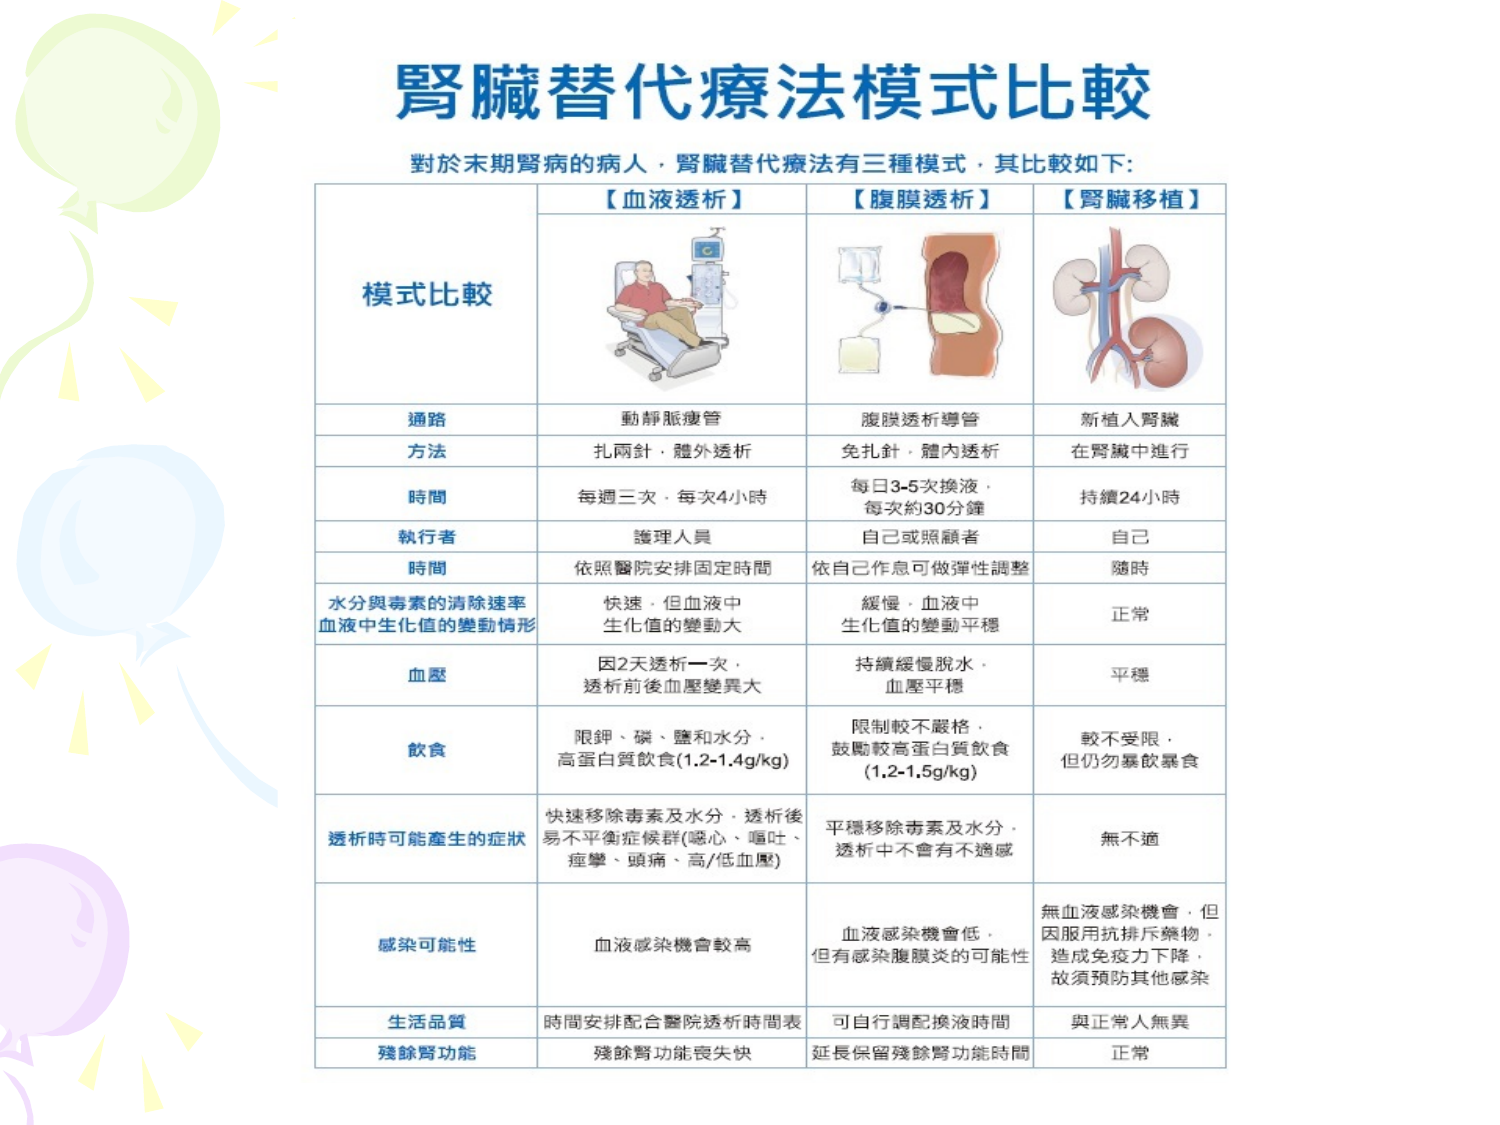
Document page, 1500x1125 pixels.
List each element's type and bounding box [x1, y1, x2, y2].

picture [277, 19, 1263, 1083]
